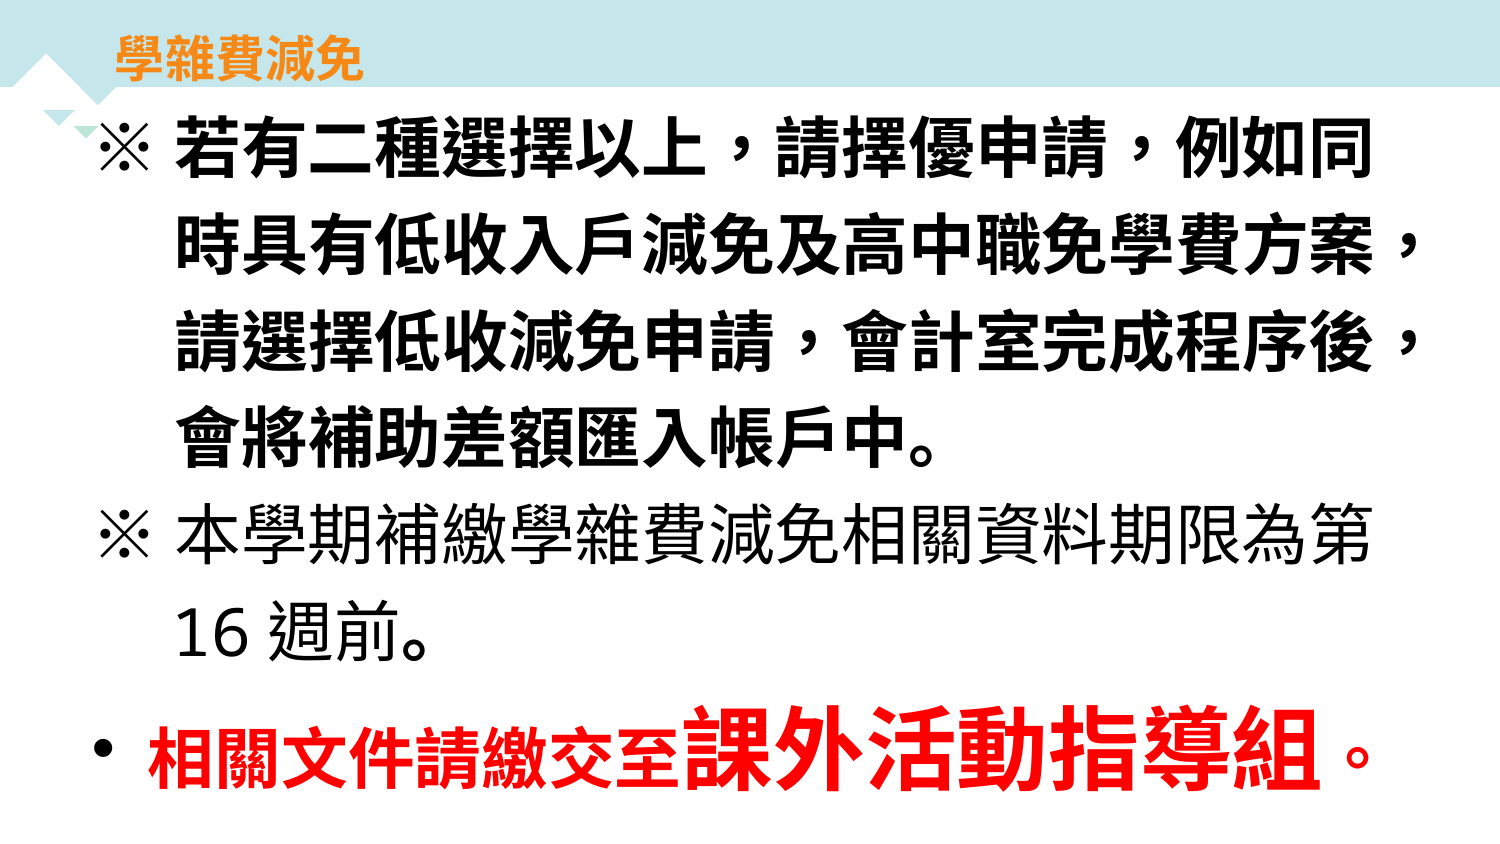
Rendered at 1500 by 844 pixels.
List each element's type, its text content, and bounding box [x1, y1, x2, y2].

text_box ※若有二種選擇以上，請擇優申請，例如同 時具有低收入戶減免及高中職免學費方案， 請選擇低收減免申請，會計室完成程序後， 會將補助差額匯入帳戶中。 ※本學期補繳學雜費減免相關資料期限為第 16週前。 相關文件請繳交至課外活動指導組。 [76, 98, 1449, 842]
text_box 學雜費減免 [99, 20, 751, 96]
